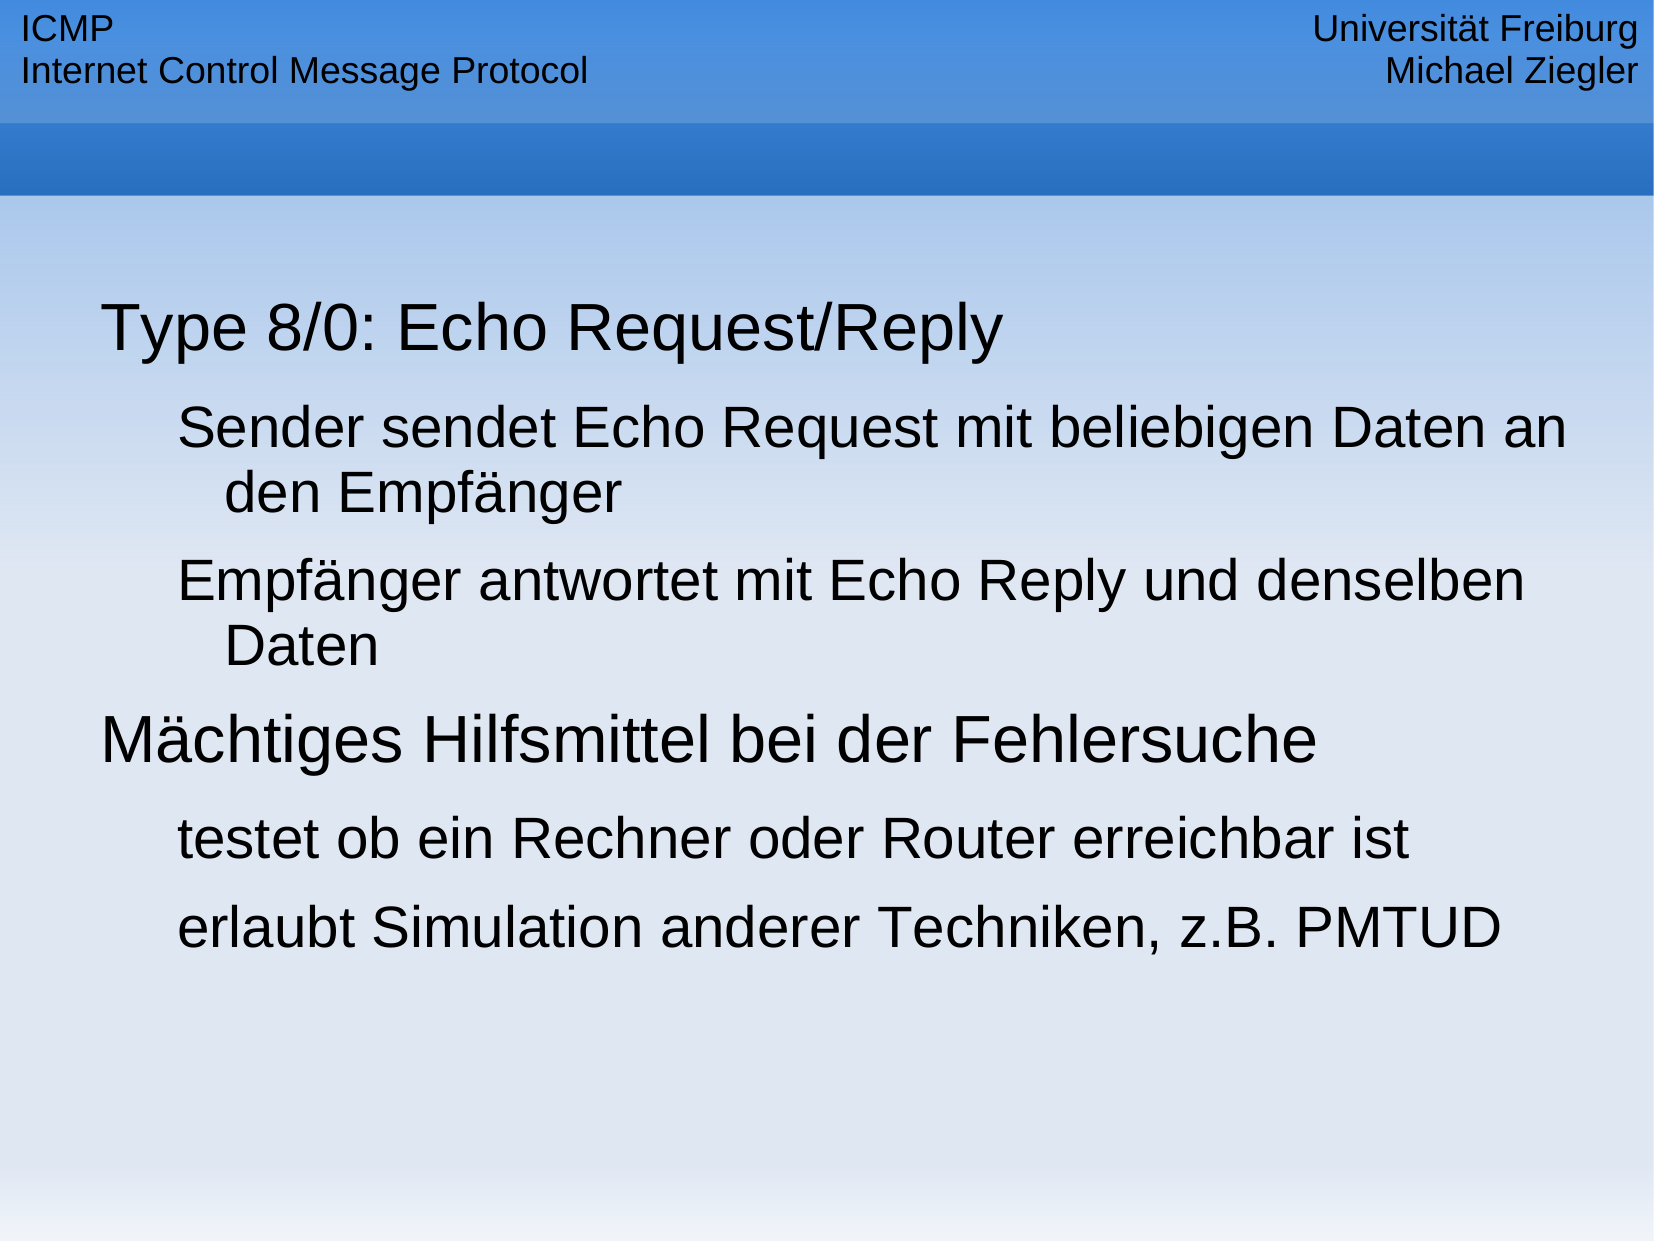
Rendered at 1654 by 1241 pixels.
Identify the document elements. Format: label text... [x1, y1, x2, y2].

text_box Universität Freiburg Michael Ziegler [1210, 0, 1654, 183]
picture [0, 0, 1654, 1241]
list Type 8/0: Echo Request/Reply Sender sendet Echo Request mit beliebigen Daten an den Empfänger Empfänger antwortet mit Echo Reply und denselben Daten Mächtiges Hilfsmittel bei der Fehlersuche testet ob ein Rechner oder Router erreichbar ist erlaubt Simulation anderer Techniken, z.B. PMTUD [82, 290, 1571, 1138]
text_box ICMP Internet Control Message Protocol [5, 0, 715, 183]
